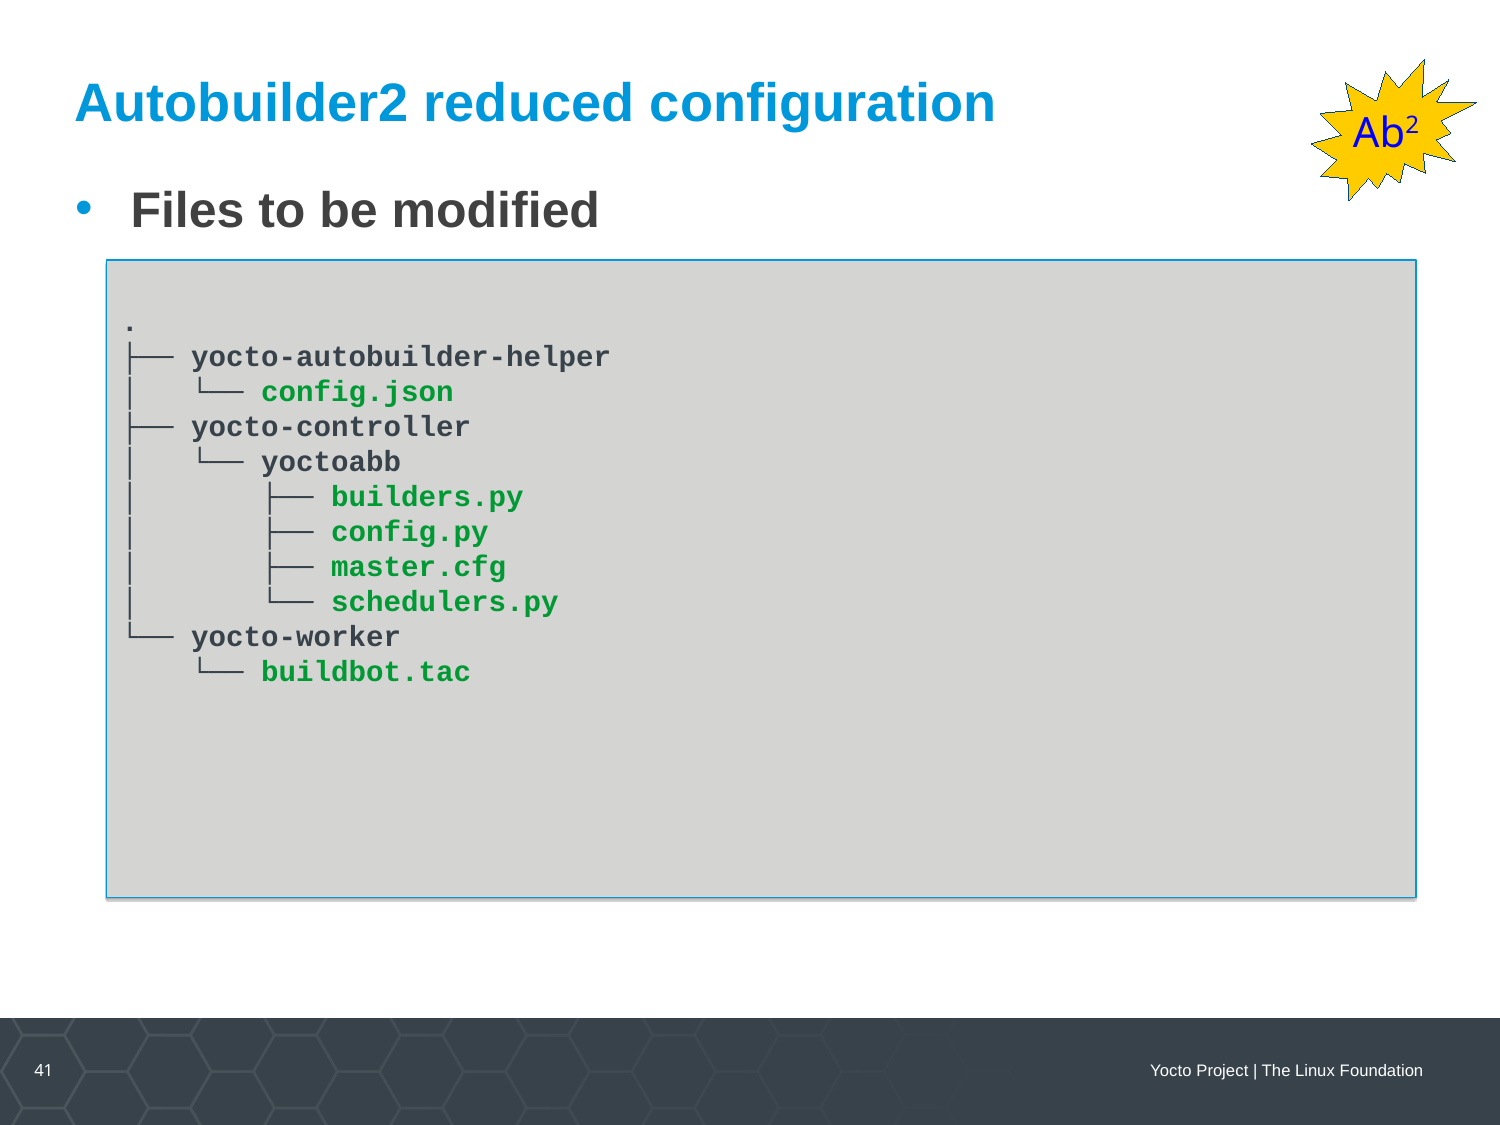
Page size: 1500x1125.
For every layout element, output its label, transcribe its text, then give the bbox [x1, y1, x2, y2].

text_box Ab2 [1311, 59, 1477, 201]
text_box Files to be modified [74, 177, 1424, 839]
text_box . ├── yocto-autobuilder-helper │ └── config.json ├── yocto-controller │ └── yoctoabb │ ├── builders.py │ ├── config.py │ ├── master.cfg │ └── schedulers.py └── yocto-worker └── buildbot.tac [106, 259, 1417, 898]
text_box Autobuilder2 reduced configuration [74, 67, 1416, 177]
picture [0, 0, 1500, 1125]
